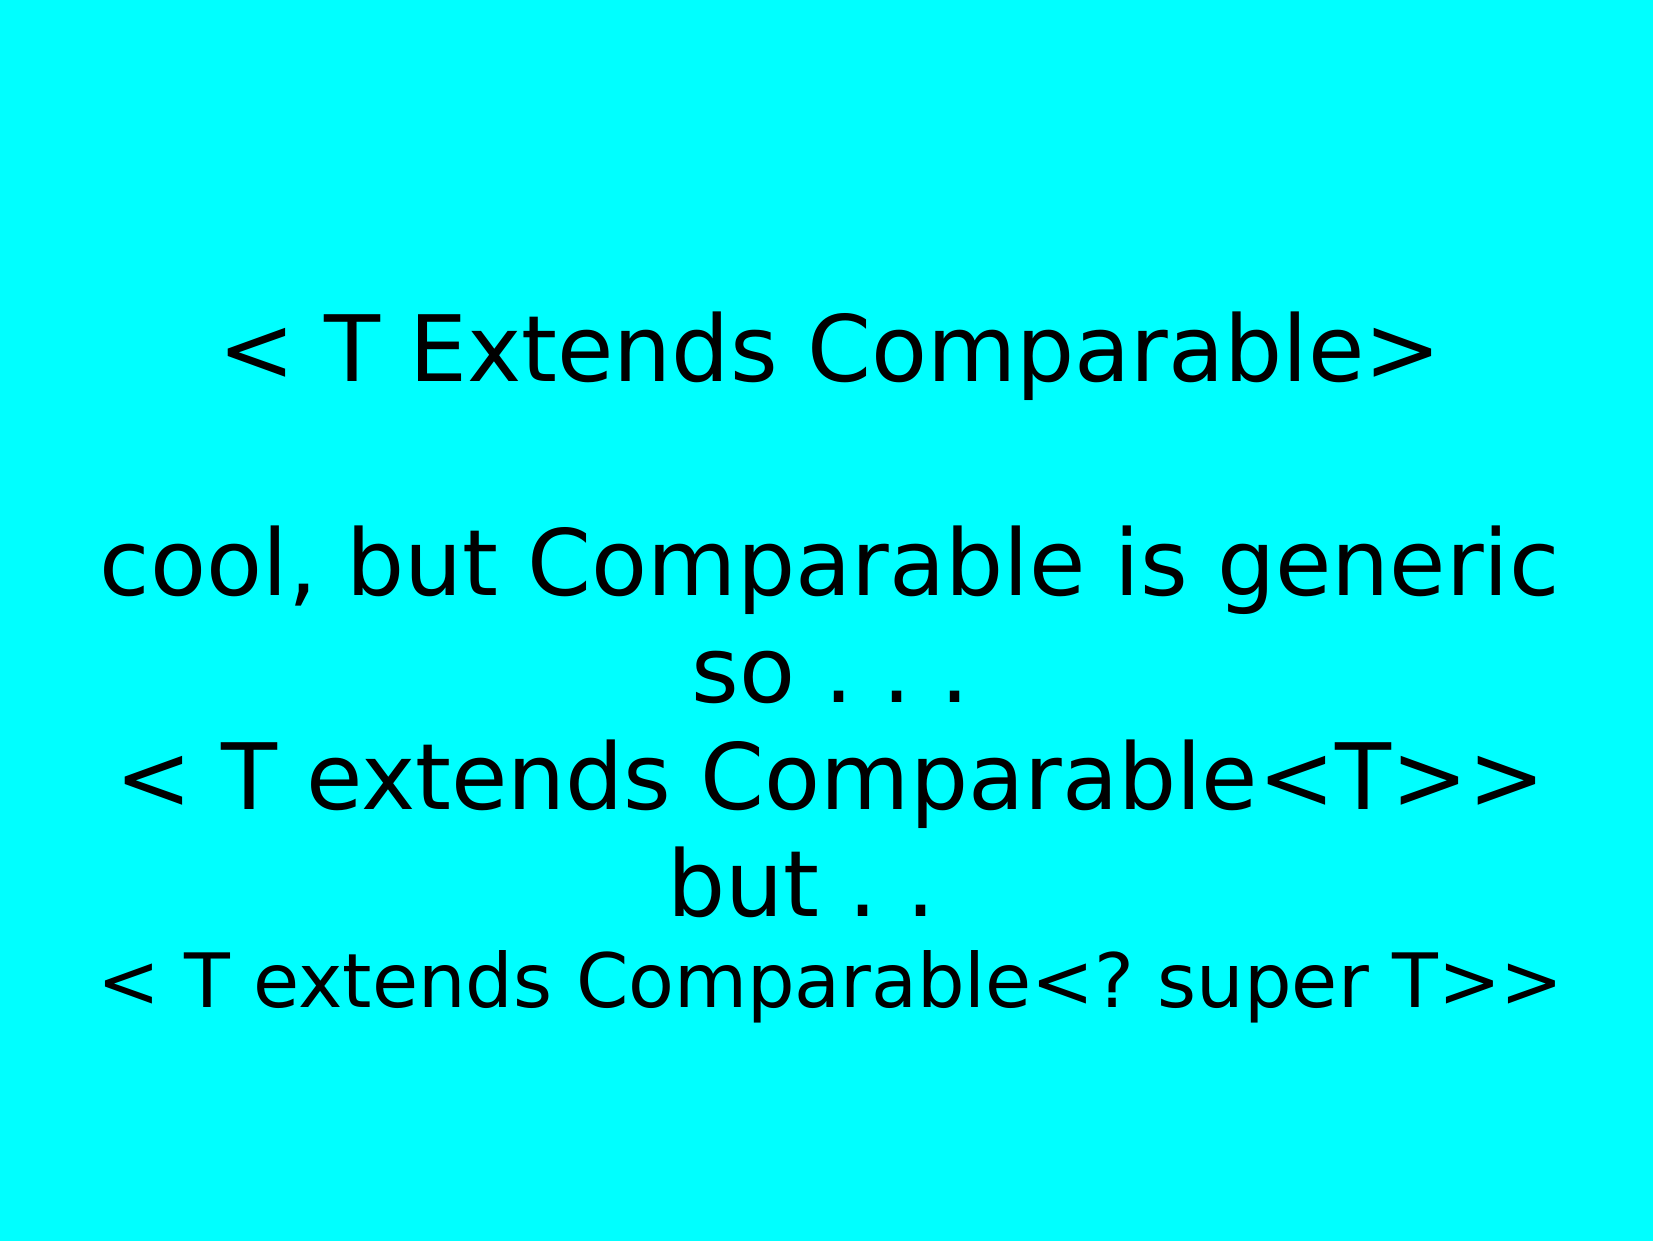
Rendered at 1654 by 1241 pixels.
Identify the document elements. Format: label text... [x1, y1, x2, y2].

title < T Extends Comparable> cool, but Comparable is generic so . . . < T extends Comparable<T>> but . . < T extends Comparable<? super T>> [87, 75, 1576, 1140]
